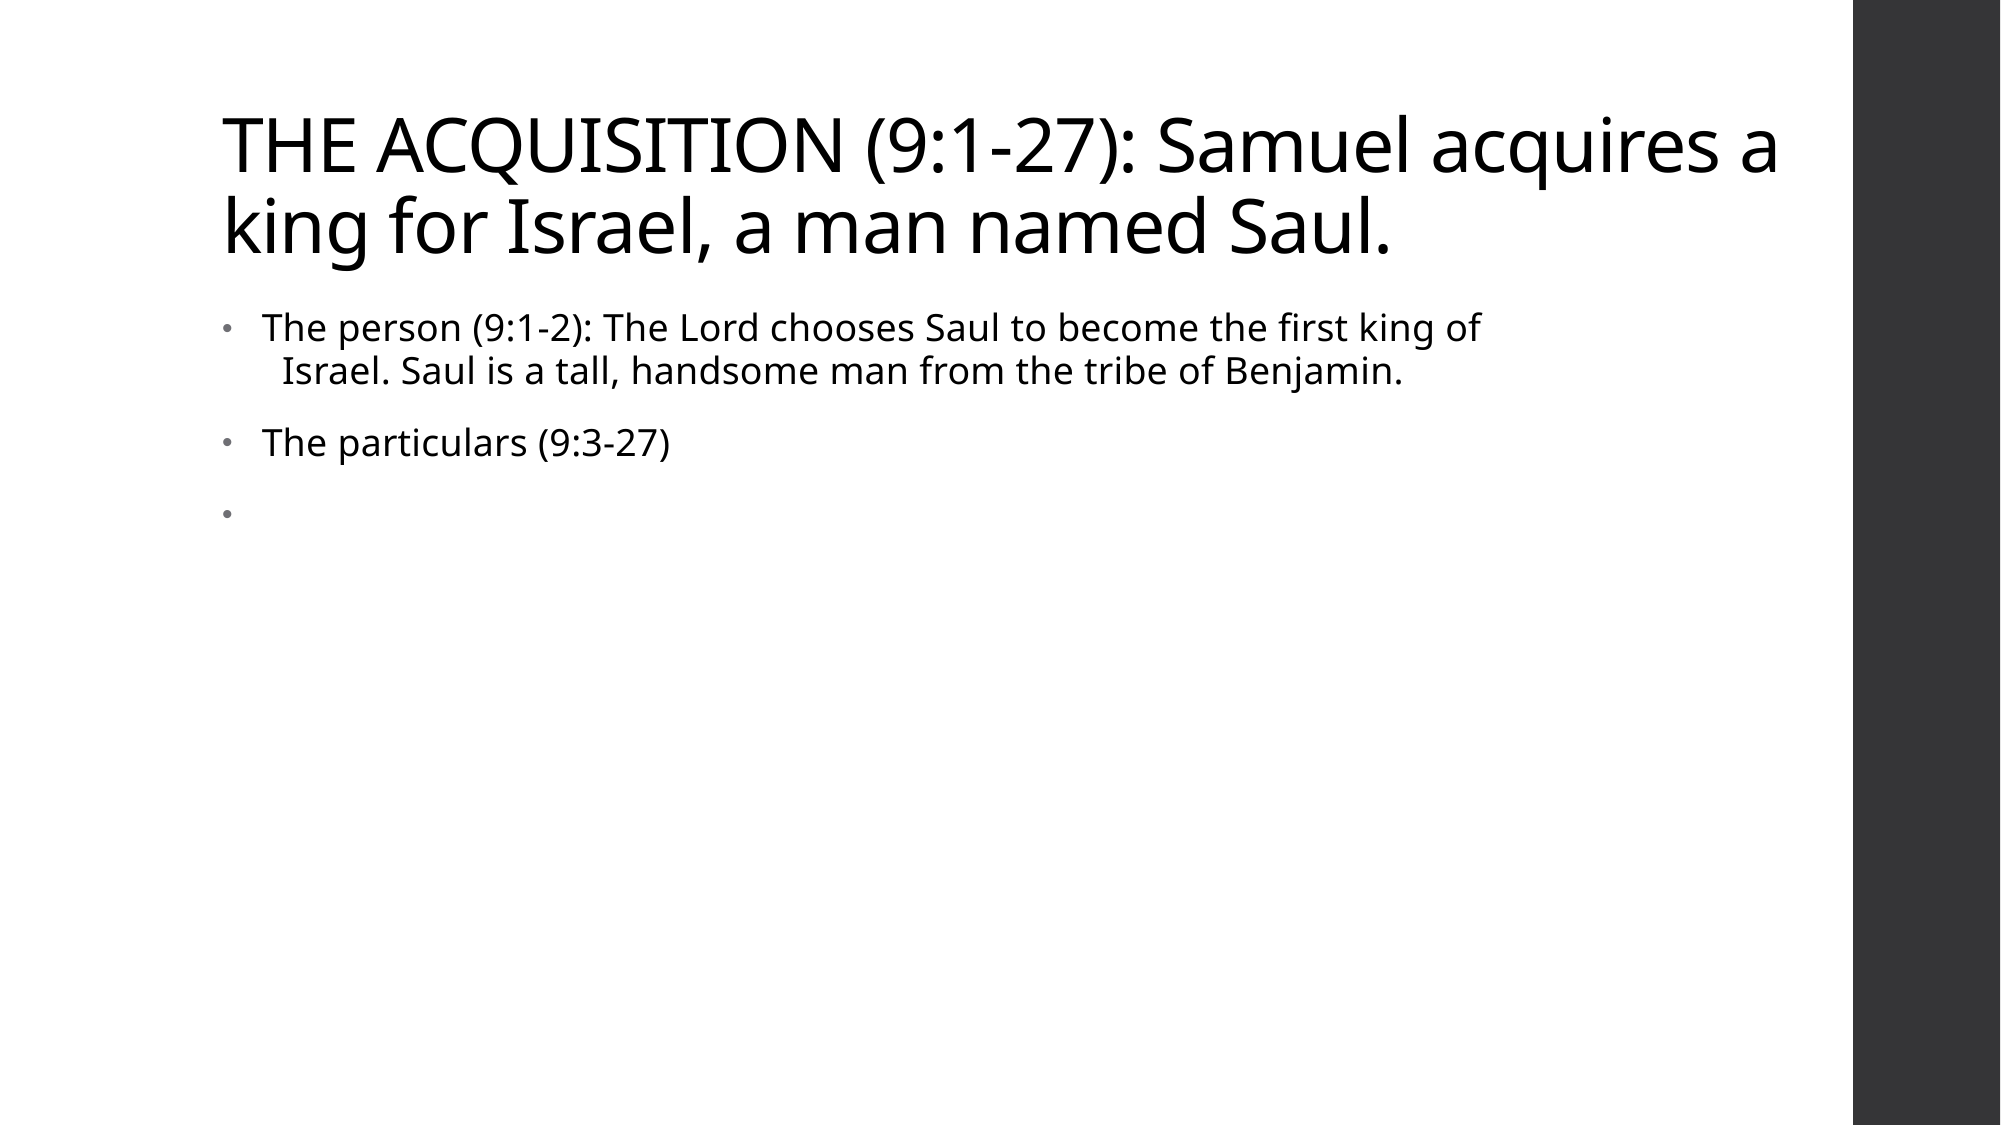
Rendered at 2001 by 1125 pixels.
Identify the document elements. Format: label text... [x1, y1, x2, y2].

list The person (9:1-2): The Lord chooses Saul to become the first king of Israel. Saul is a tall, handsome man from the tribe of Benjamin. The particulars (9:3-27) [206, 299, 1617, 1014]
title THE ACQUISITION (9:1-27): Samuel acquires a king for Israel, a man named Saul. [206, 60, 1797, 278]
